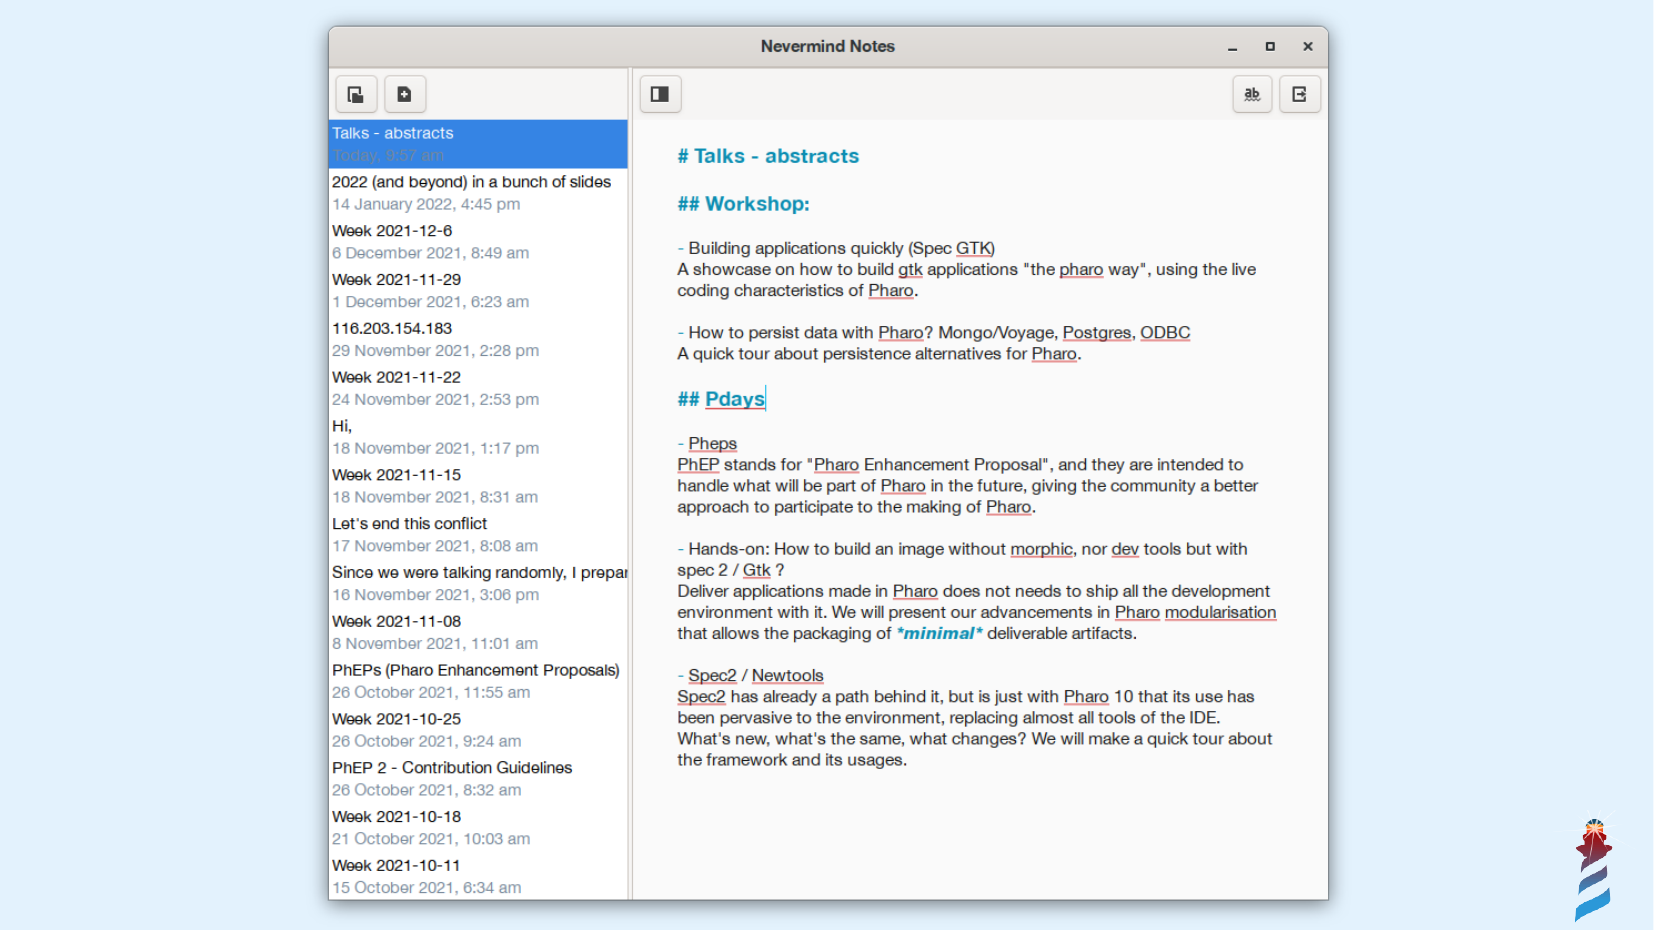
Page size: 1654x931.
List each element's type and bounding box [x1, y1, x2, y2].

picture [300, 1, 1357, 931]
picture [1535, 810, 1650, 925]
